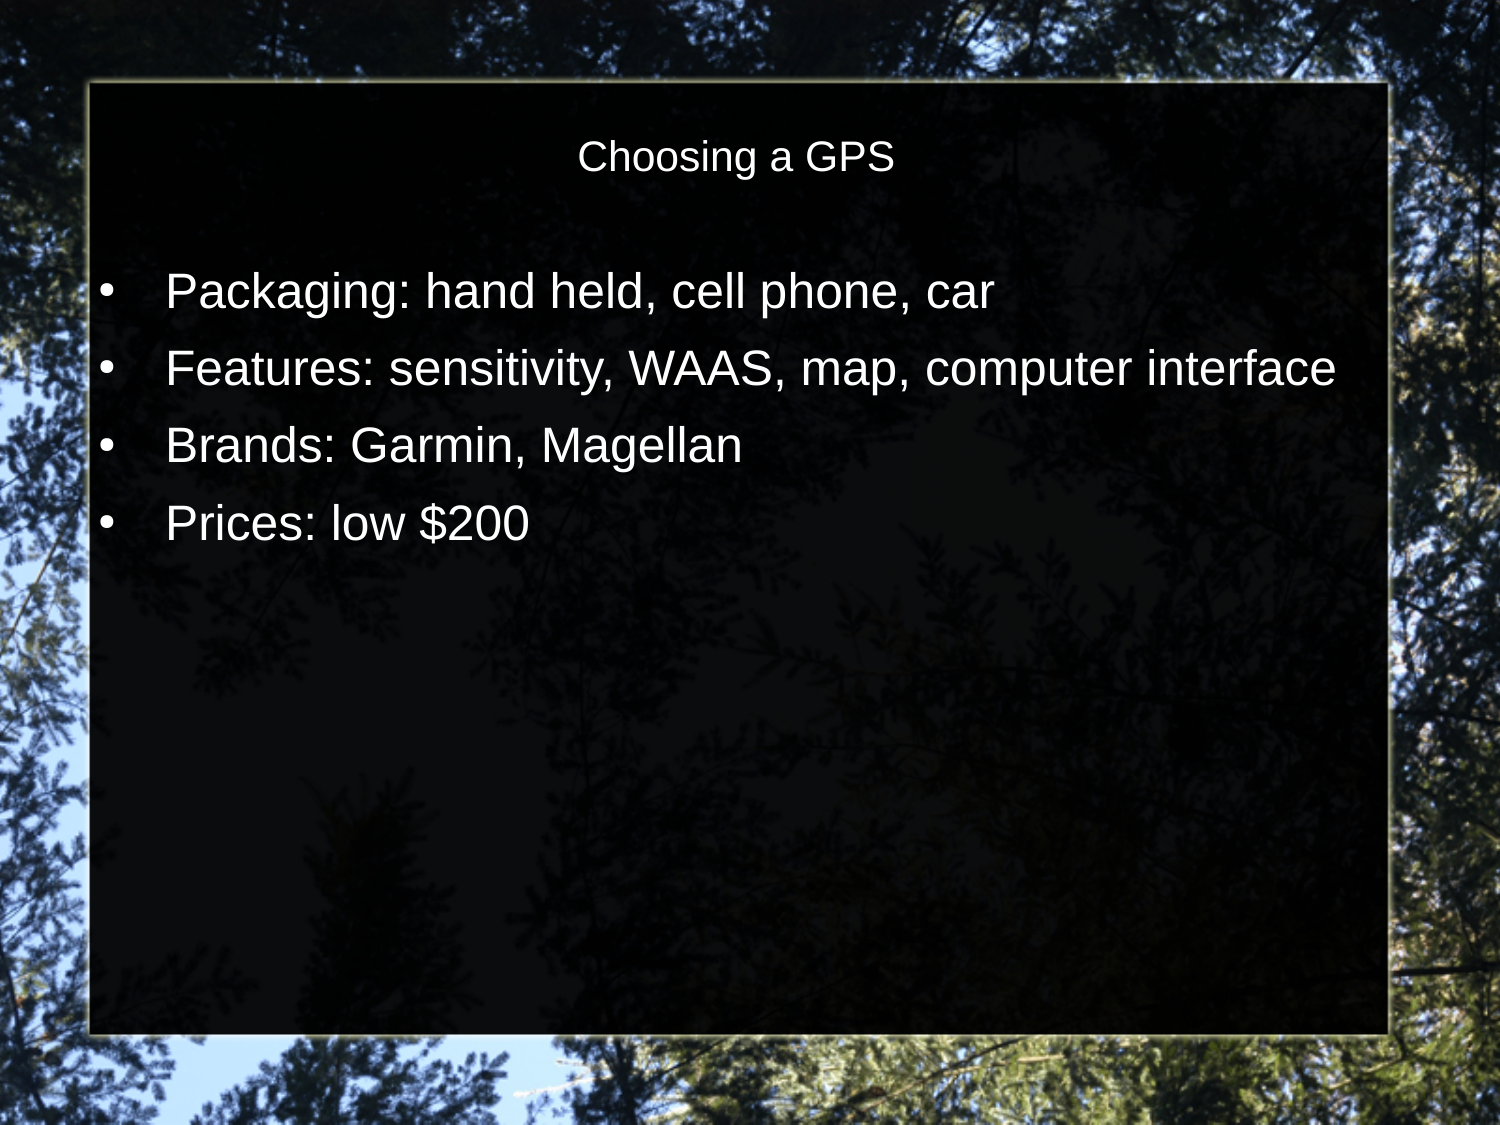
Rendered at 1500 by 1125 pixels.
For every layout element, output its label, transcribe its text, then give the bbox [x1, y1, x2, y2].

picture [0, 0, 1500, 1125]
title Choosing a GPS [80, 80, 1393, 233]
list Packaging: hand held, cell phone, car Features: sensitivity, WAAS, map, computer interface Brands: Garmin, Magellan Prices: low $200 [80, 263, 1393, 916]
